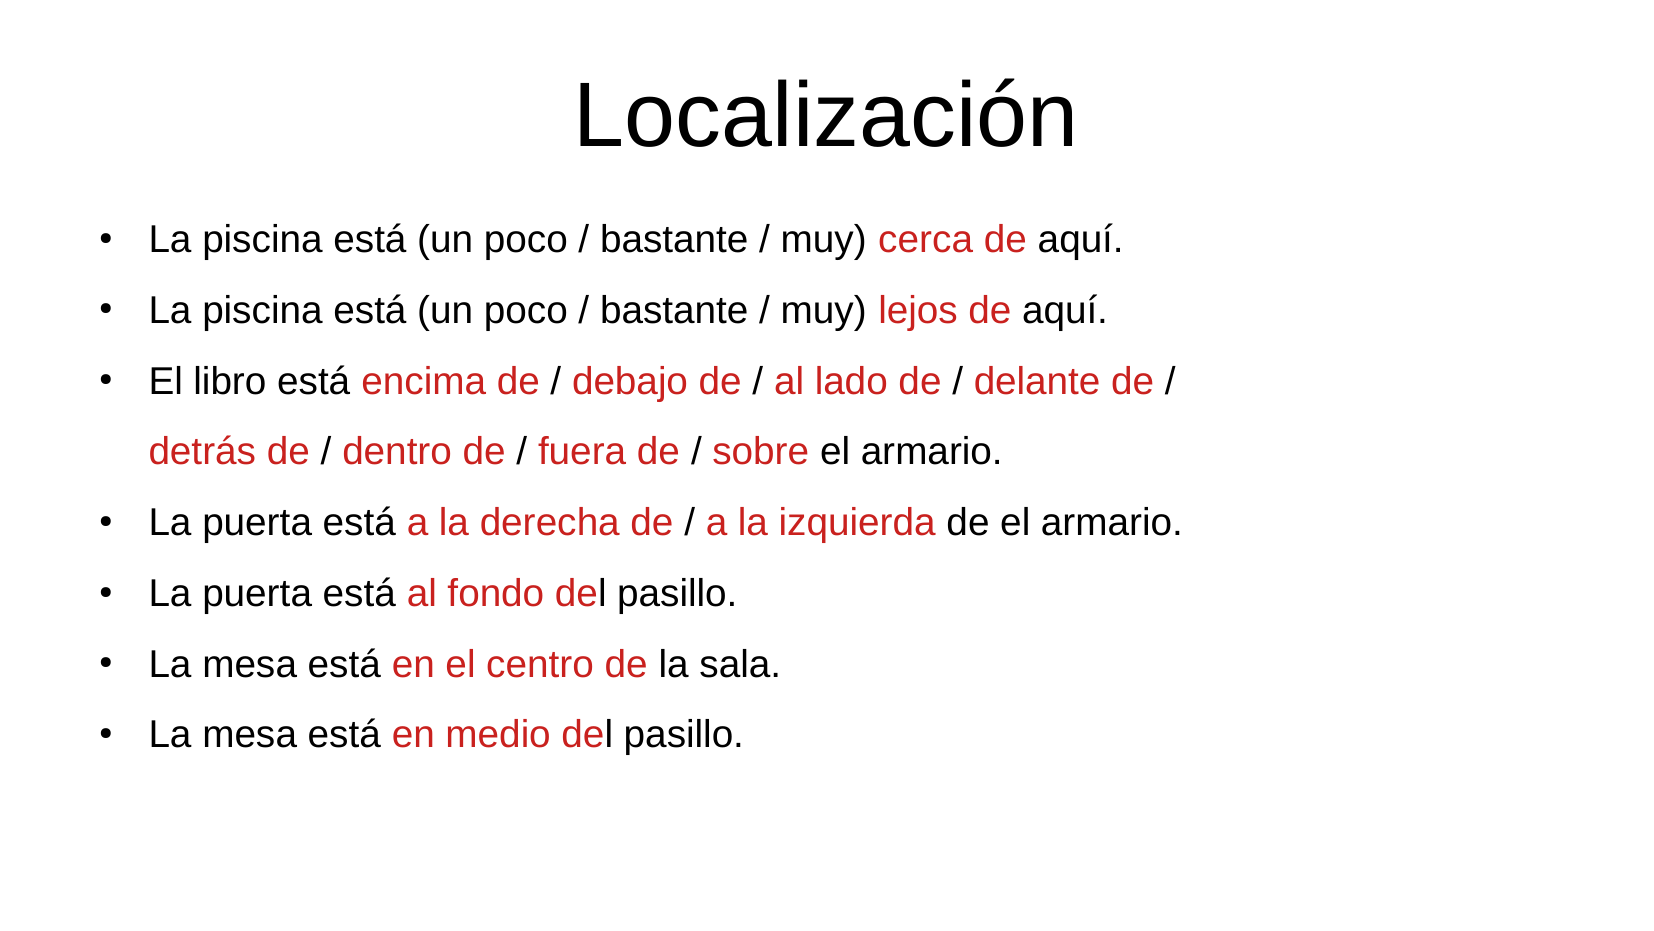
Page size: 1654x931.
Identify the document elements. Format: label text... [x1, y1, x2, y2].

title Localización [82, 37, 1571, 193]
list La piscina está (un poco / bastante / muy) cerca de aquí. La piscina está (un poco / bastante / muy) lejos de aquí. El libro está encima de / debajo de / al lado de / delante de / detrás de / dentro de / fuera de / sobre el armario. La puerta está a la derecha de / a la izquierda de el armario. La puerta está al fondo del pasillo. La mesa está en el centro de la sala. La mesa está en medio del pasillo. [82, 217, 1571, 758]
